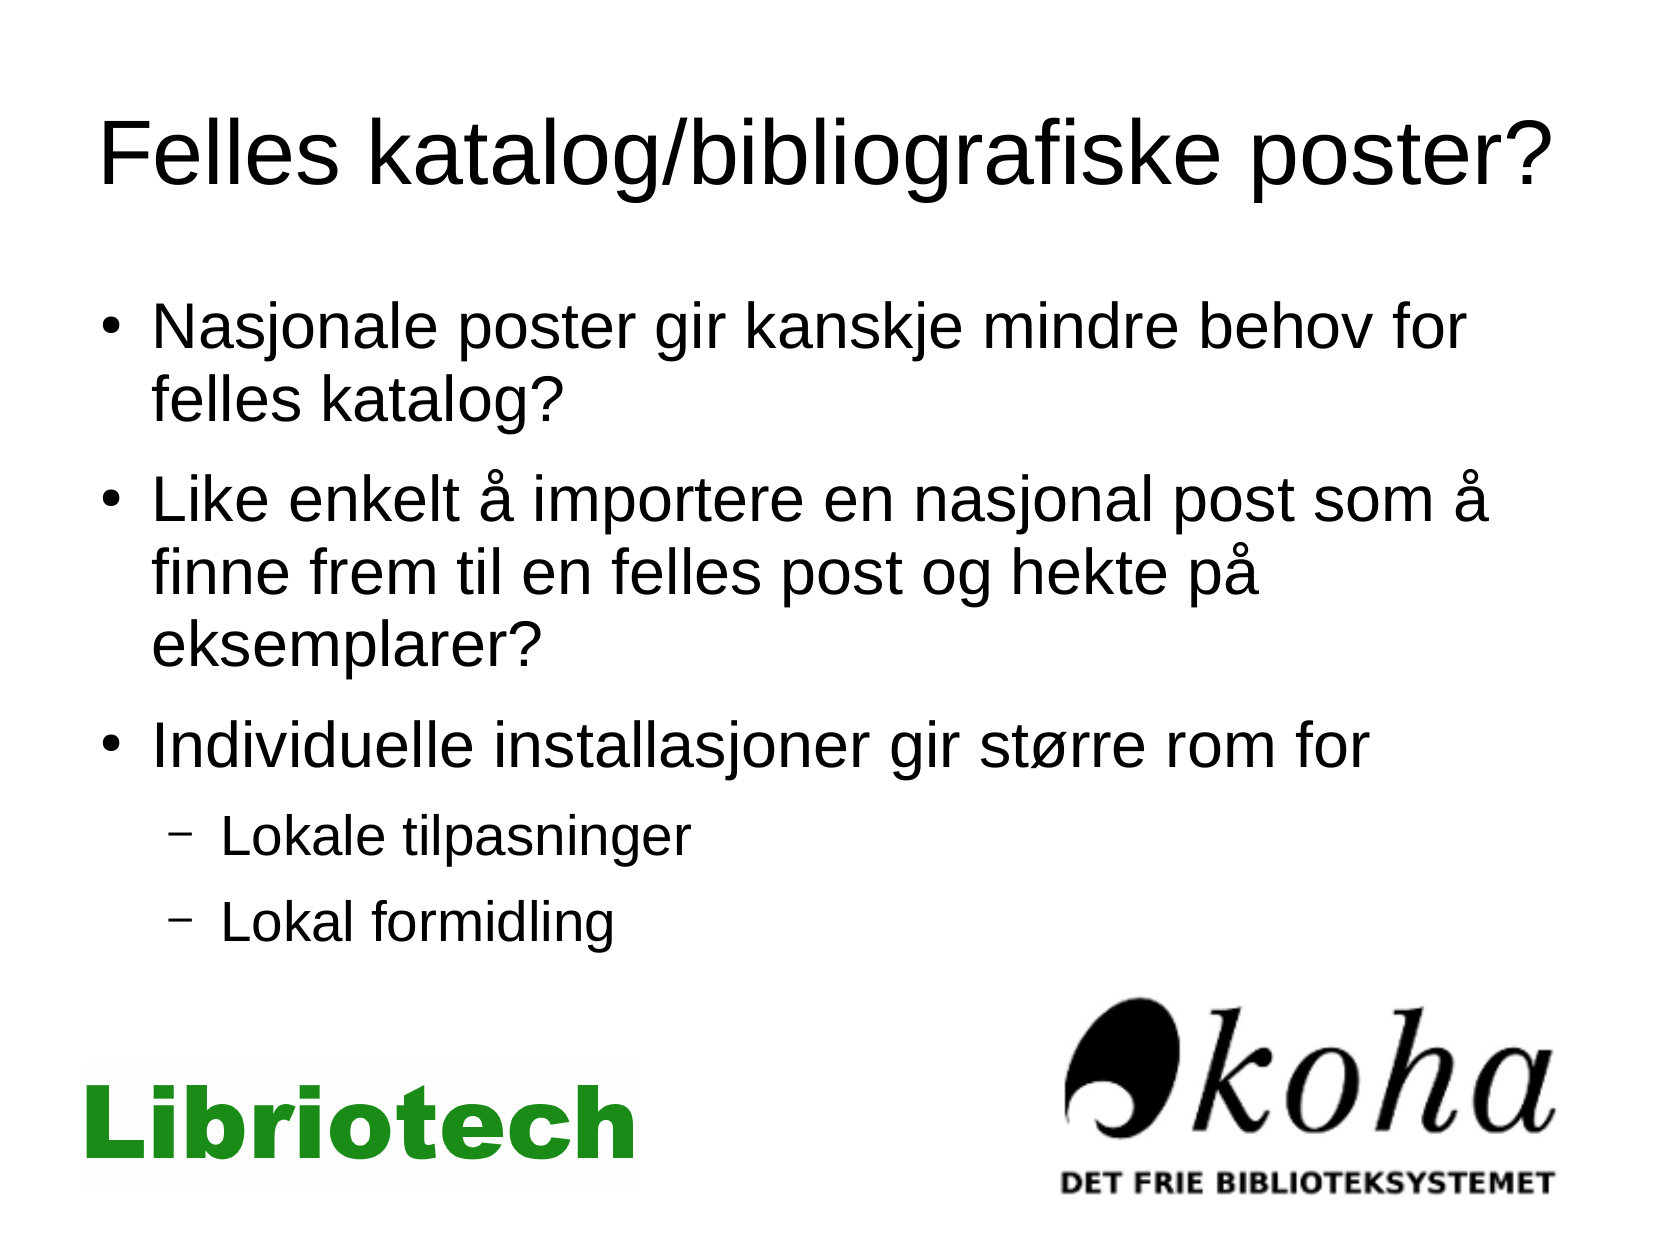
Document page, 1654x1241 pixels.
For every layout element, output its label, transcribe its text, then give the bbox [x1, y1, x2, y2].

picture [82, 1062, 639, 1189]
title Felles katalog/bibliografiske poster? [82, 49, 1571, 257]
list Nasjonale poster gir kanskje mindre behov for felles katalog? Like enkelt å importere en nasjonal post som å finne frem til en felles post og hekte på eksemplarer? Individuelle installasjoner gir større rom for Lokale tilpasninger Lokal formidling [82, 290, 1571, 957]
picture [1051, 988, 1568, 1205]
